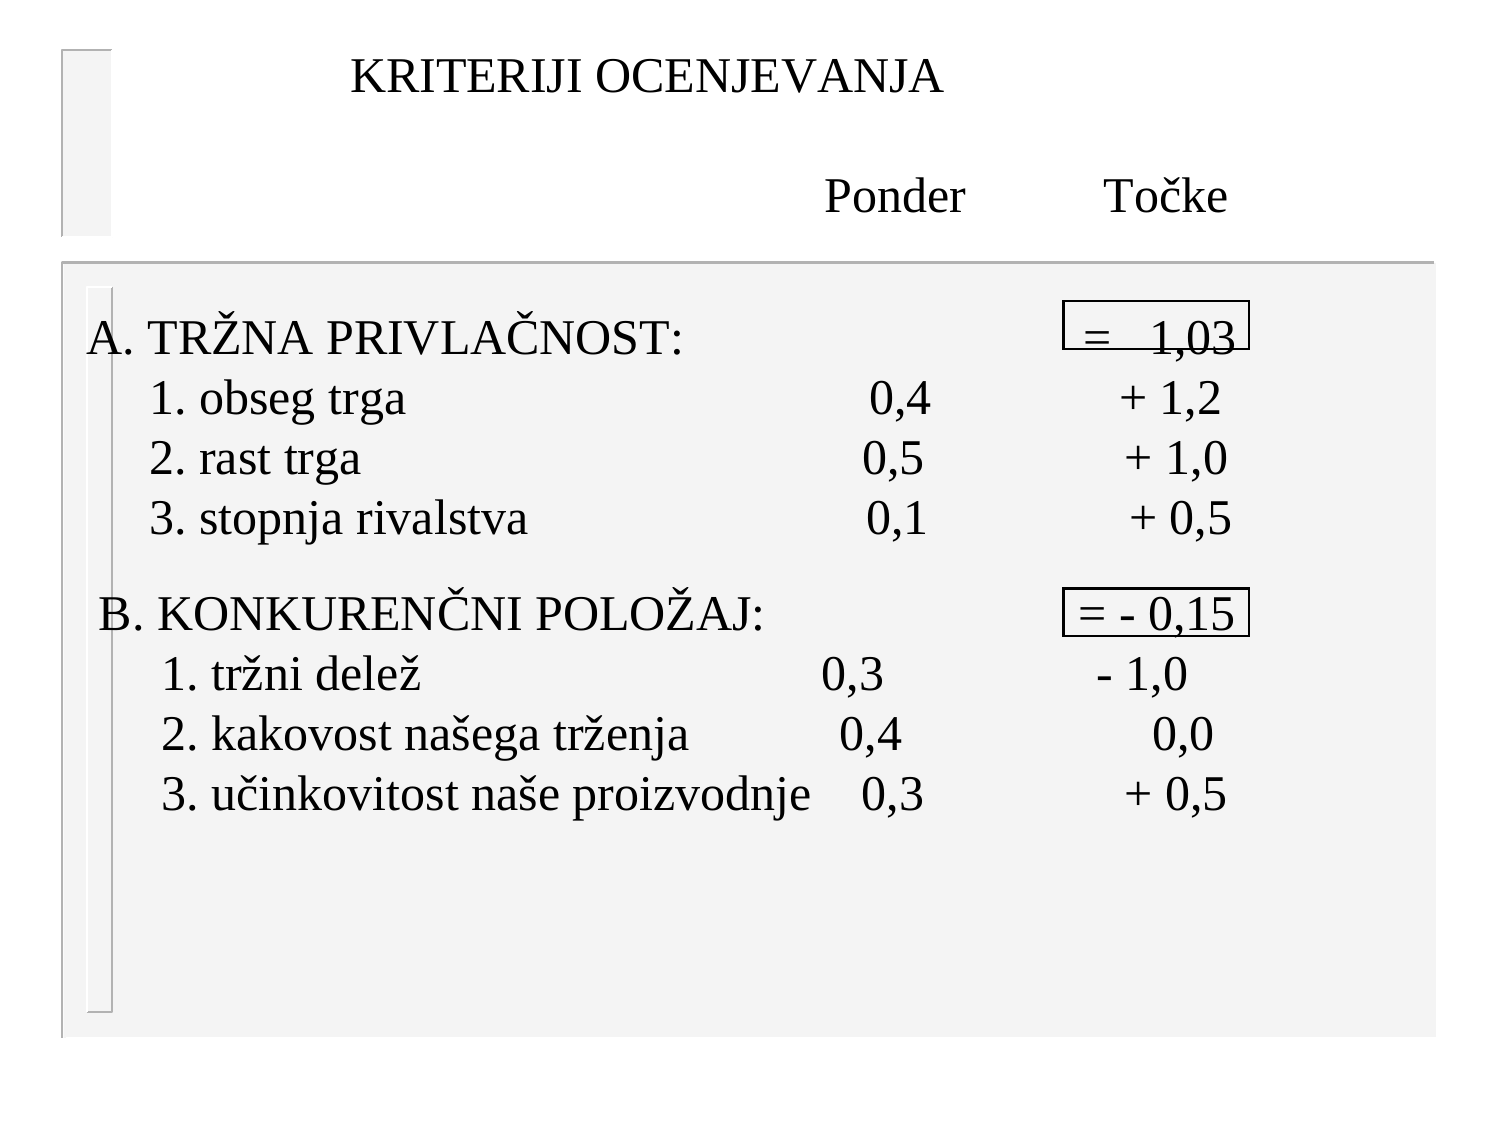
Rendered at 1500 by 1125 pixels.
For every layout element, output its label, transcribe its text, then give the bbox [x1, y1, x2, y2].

text_box A. TRŽNA PRIVLAČNOST: = 1,03 1. obseg trga 0,4 + 1,2 2. rast trga 0,5 + 1,0 3. stopnja rivalstva 0,1 + 0,5 [71, 297, 1261, 553]
text_box KRITERIJI OCENJEVANJA Ponder Točke [334, 34, 1245, 231]
text_box B. KONKURENČNI POLOŽAJ: = - 0,15 1. tržni delež 0,3 - 1,0 2. kakovost našega trženja 0,4 0,0 3. učinkovitost naše proizvodnje 0,3 + 0,5 [83, 572, 1307, 828]
